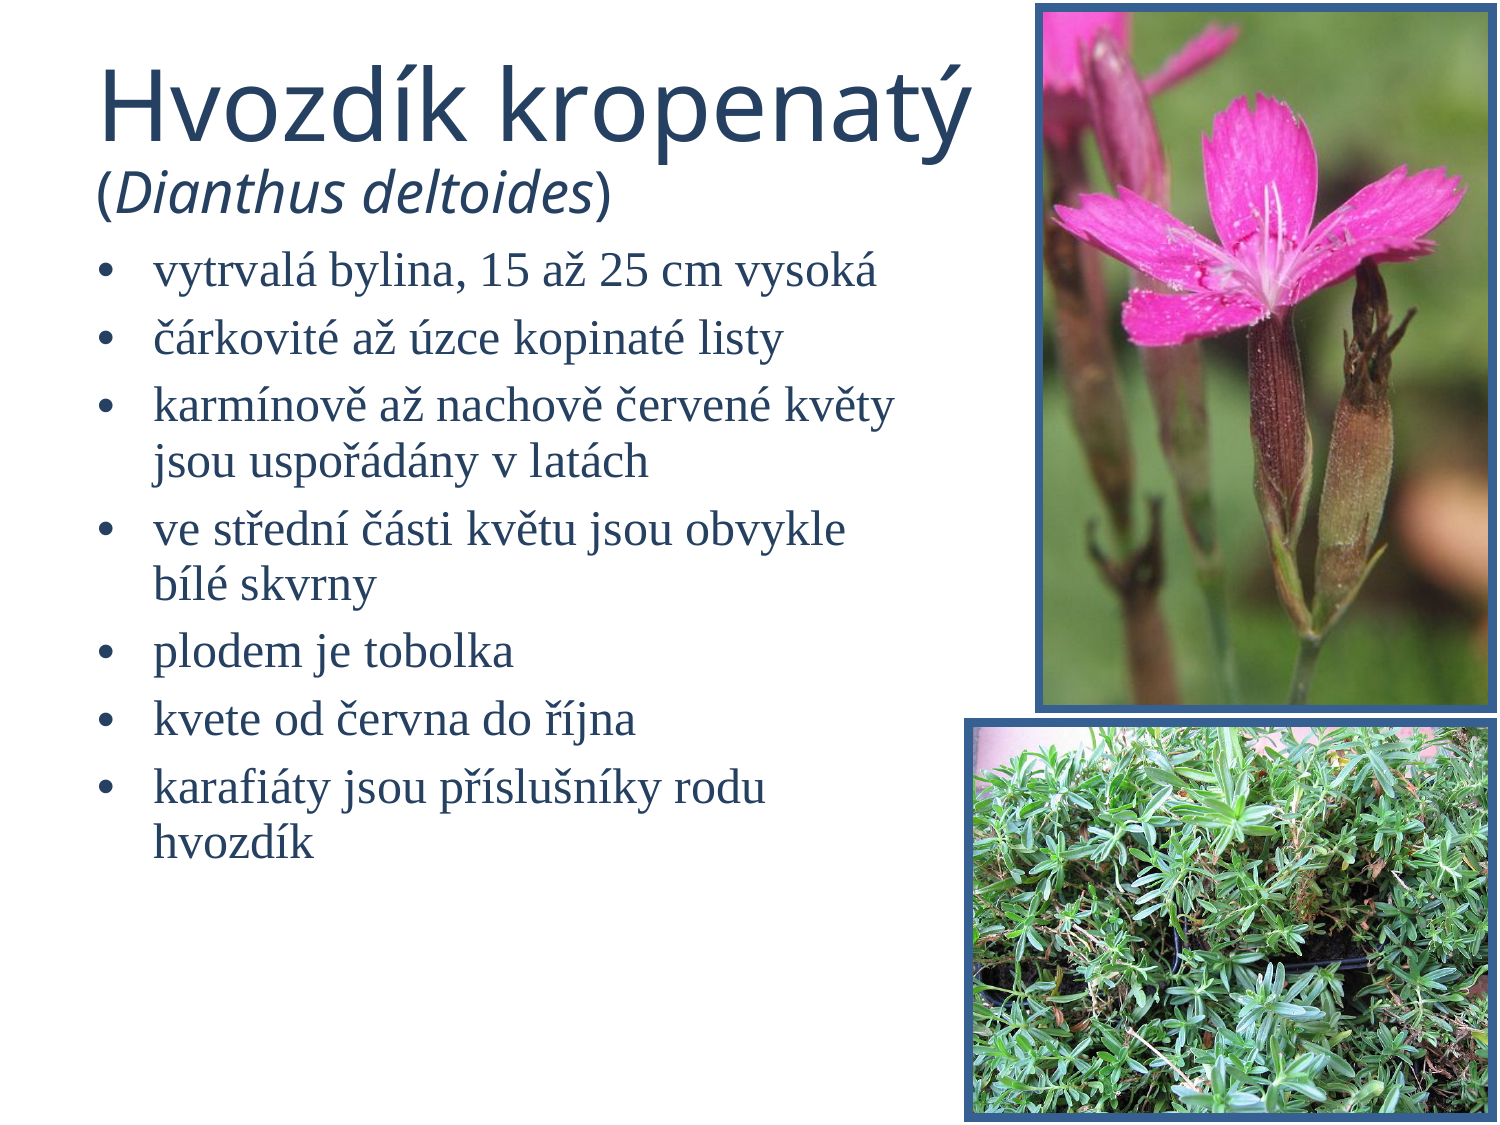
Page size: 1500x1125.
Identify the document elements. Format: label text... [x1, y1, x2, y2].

picture [1042, 11, 1489, 705]
list vytrvalá bylina, 15 až 25 cm vysoká čárkovité až úzce kopinaté listy karmínově až nachově červené květy jsou uspořádány v latách ve střední části květu jsou obvykle bílé skvrny plodem je tobolka kvete od června do října karafiáty jsou příslušníky rodu hvozdík [82, 234, 938, 1044]
text_box Hvozdík kropenatý (Dianthus deltoides) [81, 46, 1035, 235]
picture [972, 726, 1489, 1114]
